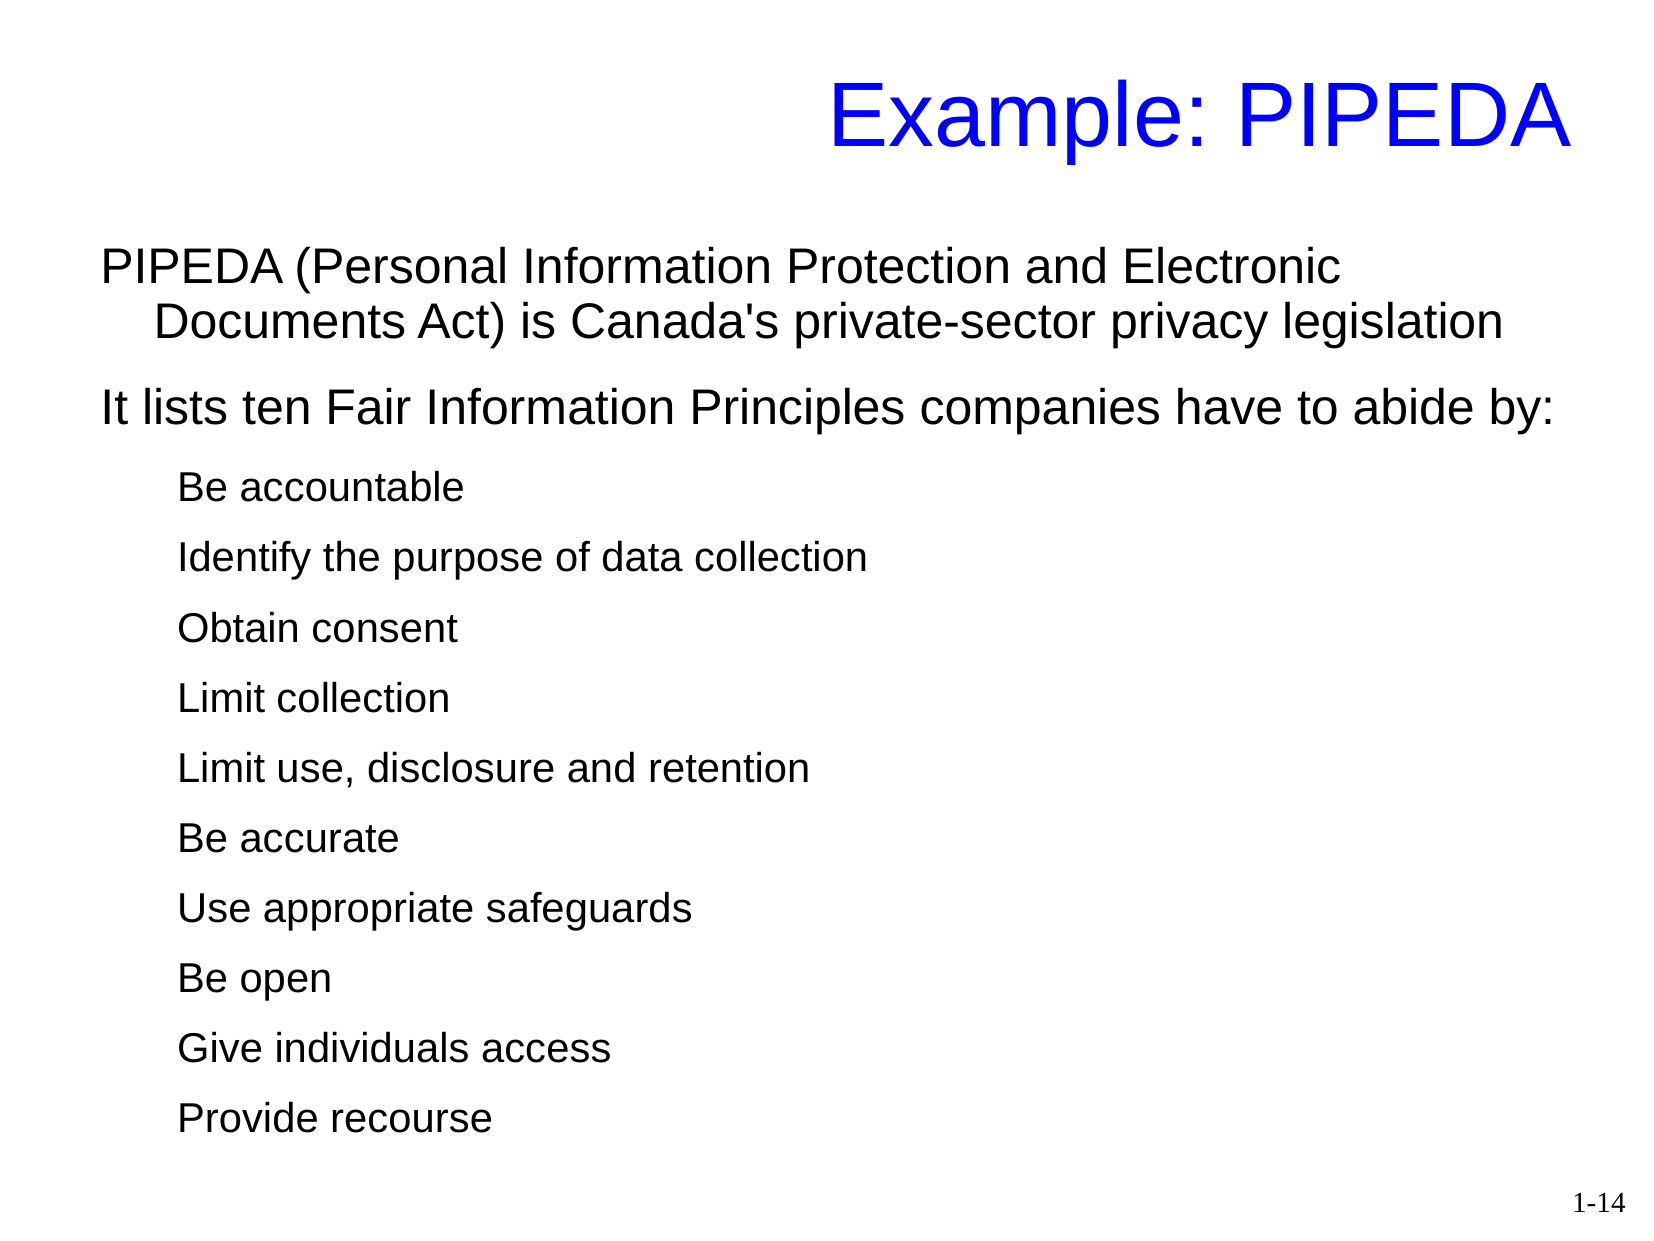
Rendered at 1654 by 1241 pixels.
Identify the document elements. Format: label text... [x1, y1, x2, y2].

title Example: PIPEDA [84, 18, 1573, 211]
list PIPEDA (Personal Information Protection and Electronic Documents Act) is Canada's private-sector privacy legislation It lists ten Fair Information Principles companies have to abide by: Be accountable Identify the purpose of data collection Obtain consent Limit collection Limit use, disclosure and retention Be accurate Use appropriate safeguards Be open Give individuals access Provide recourse [82, 237, 1596, 1156]
